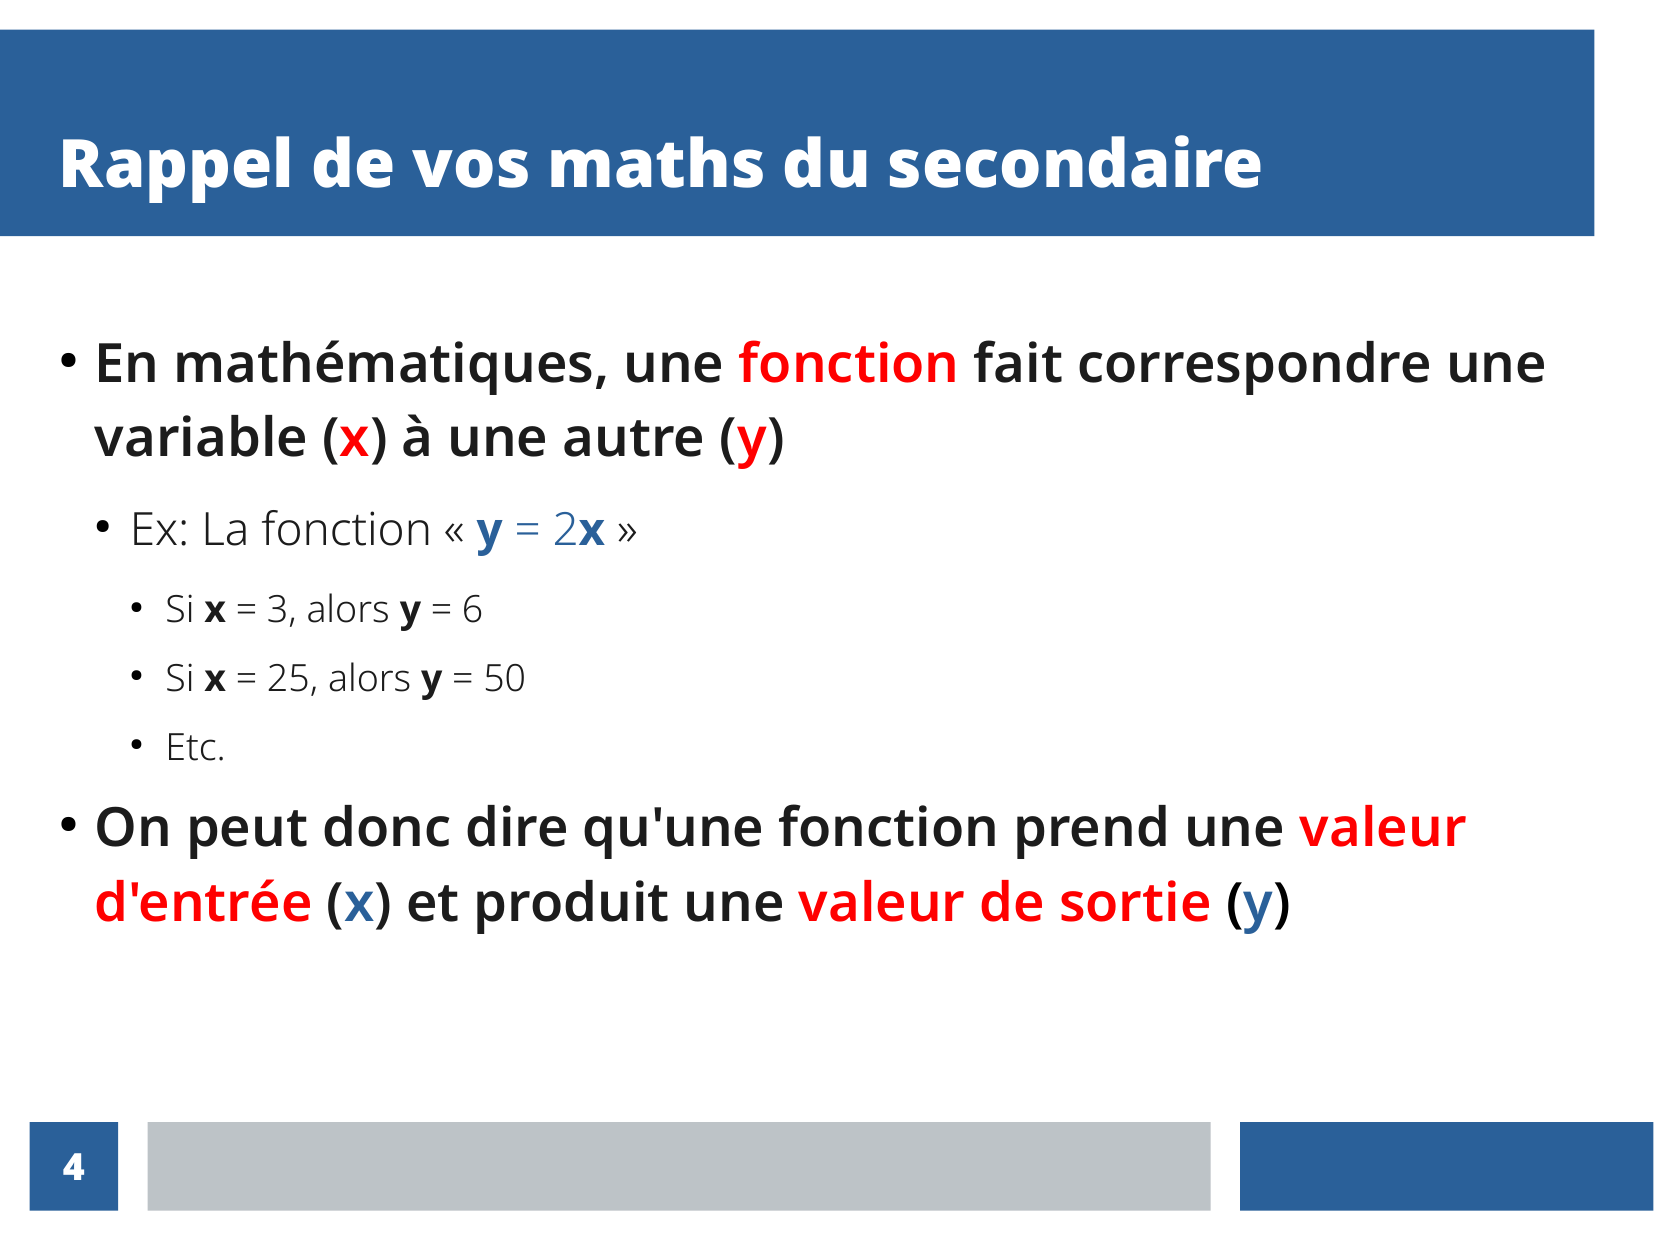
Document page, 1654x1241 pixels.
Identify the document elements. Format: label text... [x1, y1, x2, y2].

list En mathématiques, une fonction fait correspondre une variable (x) à une autre (y) Ex: La fonction « y = 2x » Si x = 3, alors y = 6 Si x = 25, alors y = 50 Etc. On peut donc dire qu'une fonction prend une valeur d'entrée (x) et produit une valeur de sortie (y) [59, 324, 1565, 1093]
title Rappel de vos maths du secondaire [59, 59, 1595, 207]
